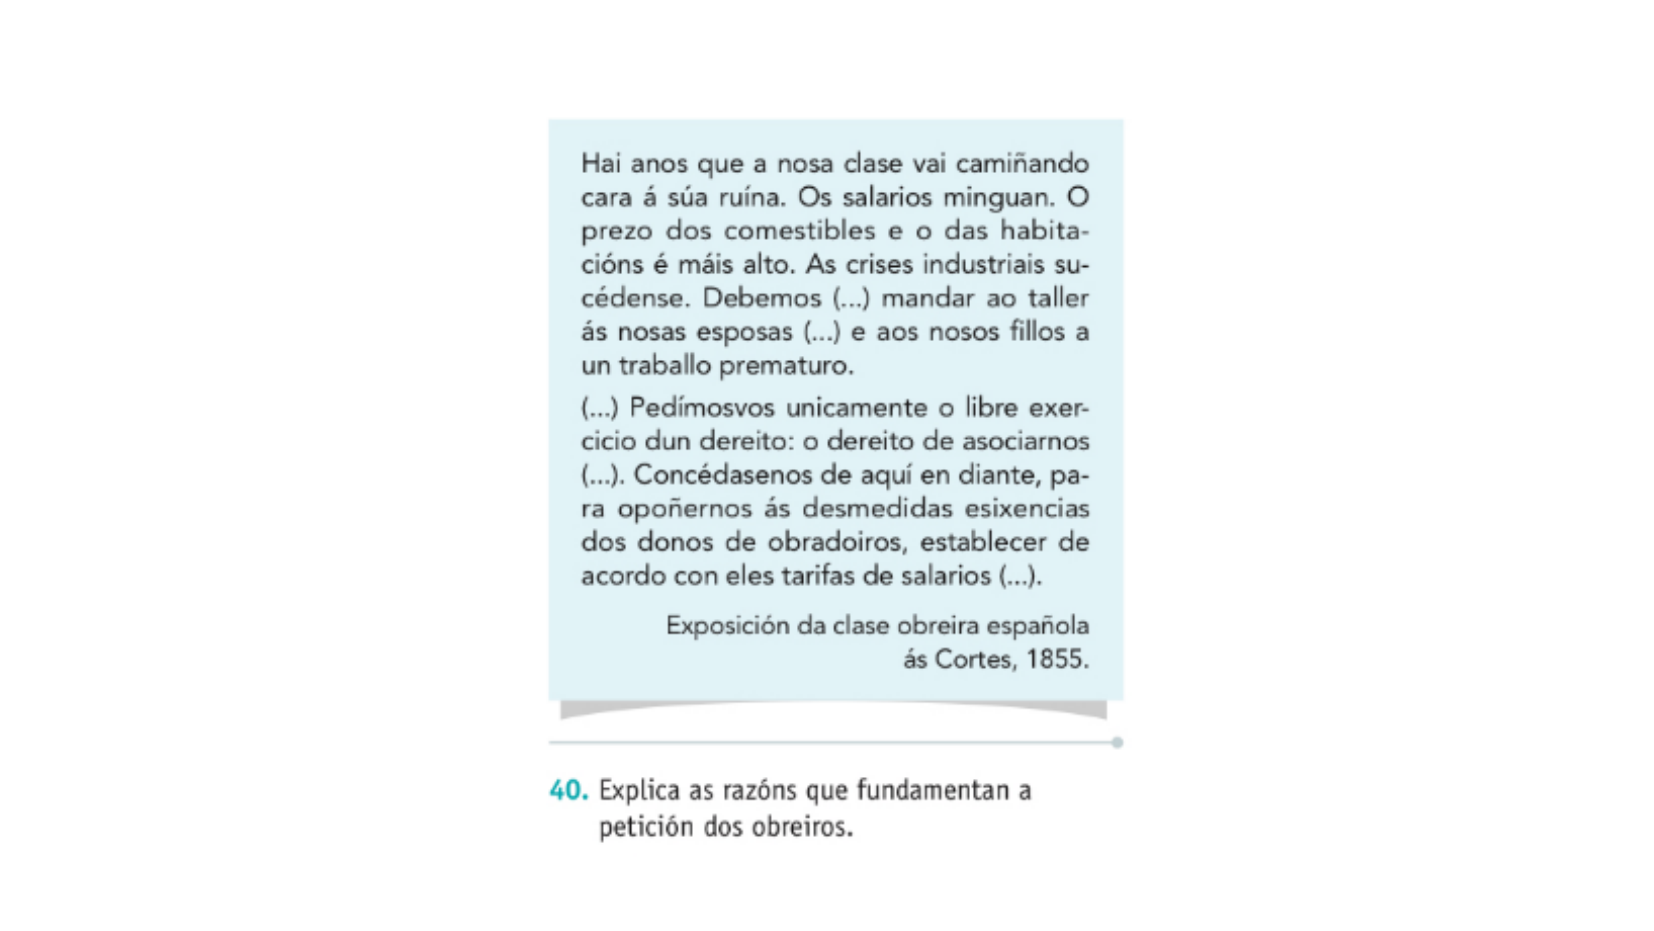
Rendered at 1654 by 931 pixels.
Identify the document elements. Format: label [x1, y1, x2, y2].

picture [531, 100, 1150, 857]
